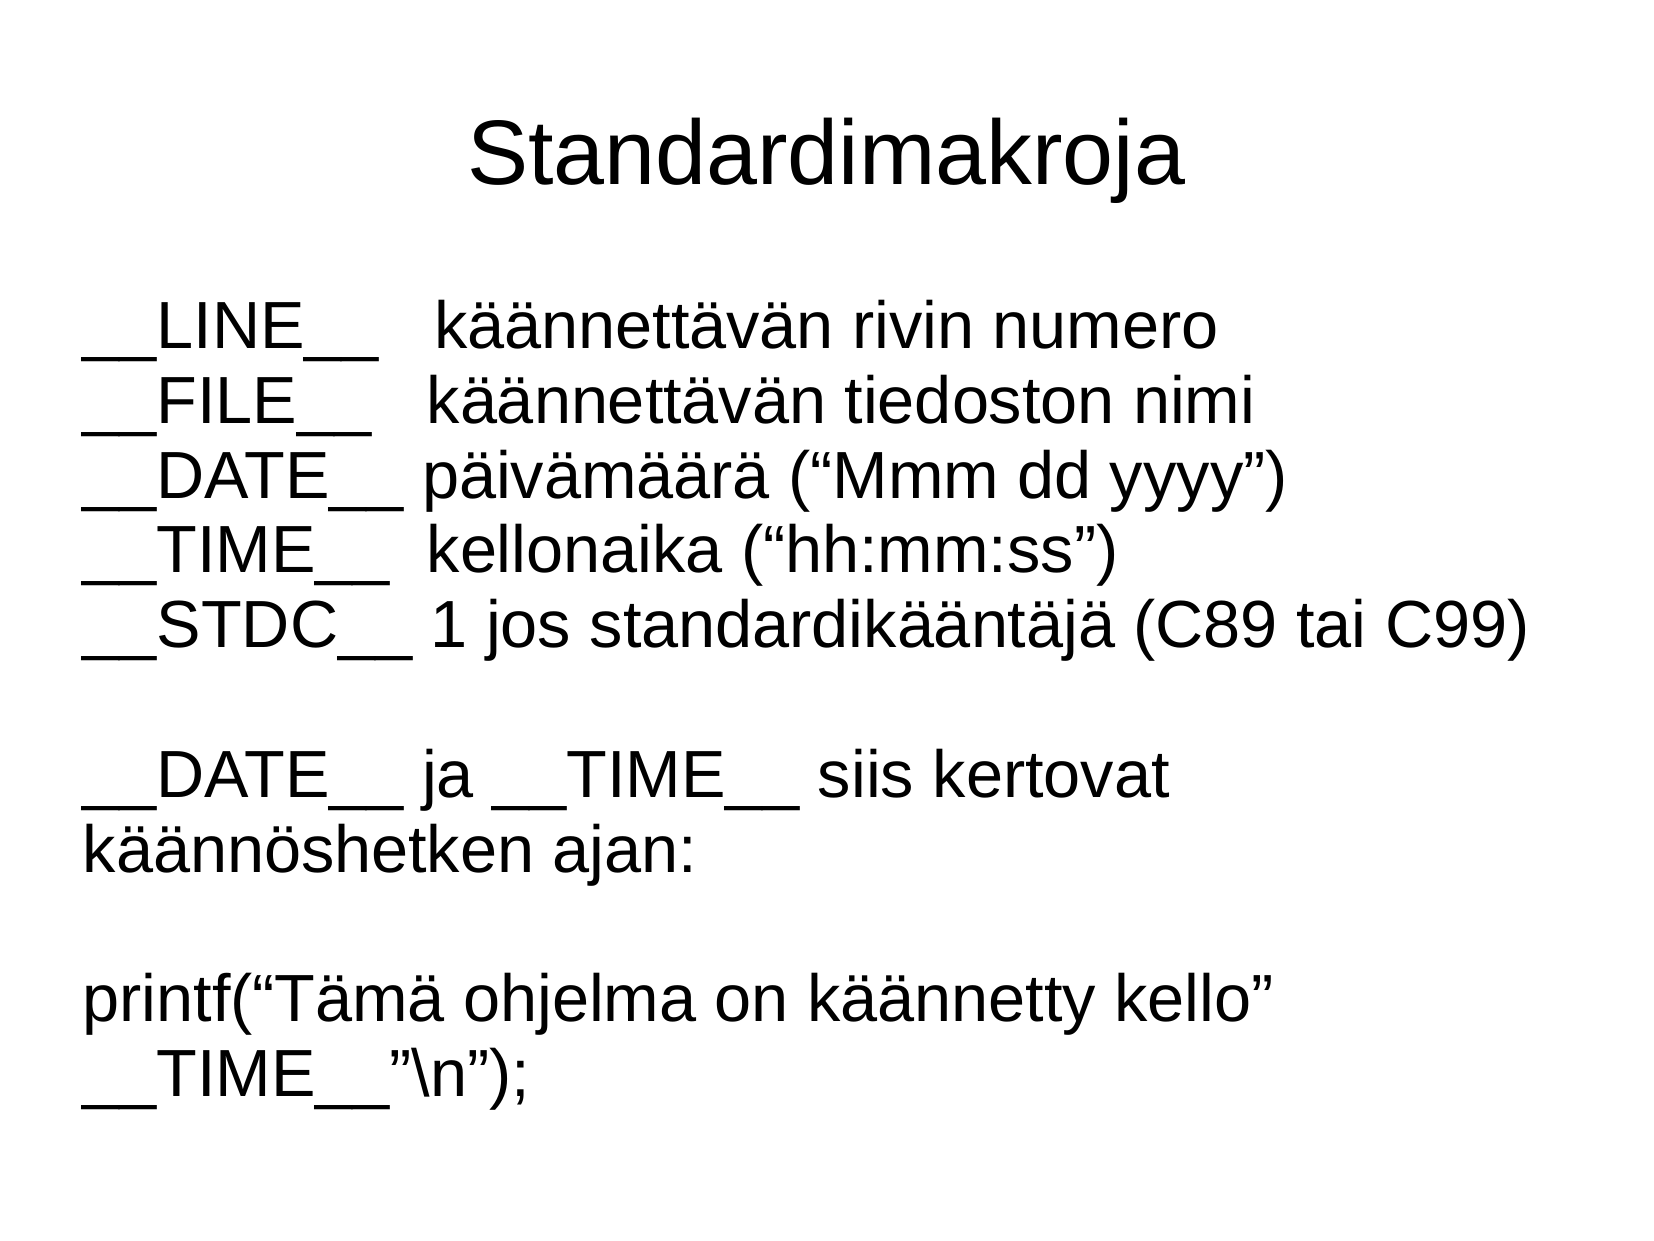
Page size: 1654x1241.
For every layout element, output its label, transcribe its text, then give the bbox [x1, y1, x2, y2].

subtitle __LINE__ käännettävän rivin numero __FILE__ käännettävän tiedoston nimi __DATE__ päivämäärä (“Mmm dd yyyy”) __TIME__ kellonaika (“hh:mm:ss”) __STDC__ 1 jos standardikääntäjä (C89 tai C99) __DATE__ ja __TIME__ siis kertovat käännöshetken ajan: printf(“Tämä ohjelma on käännetty kello” __TIME__”\n”); [82, 288, 1571, 1111]
title Standardimakroja [82, 56, 1571, 250]
